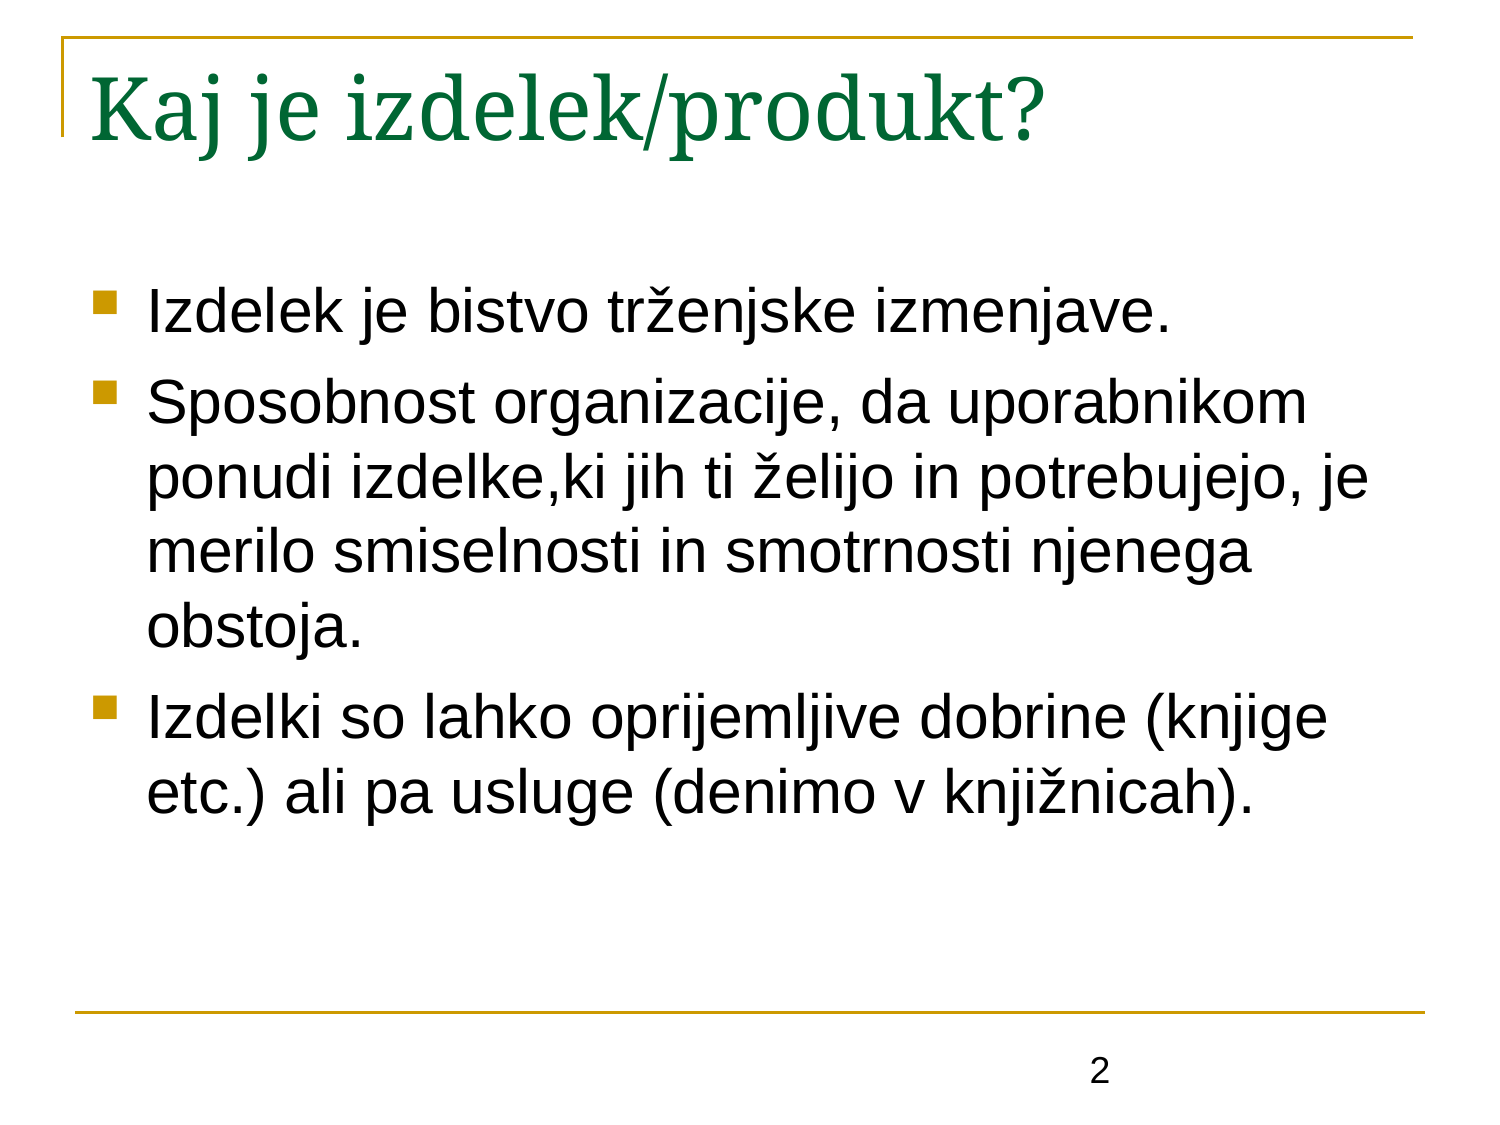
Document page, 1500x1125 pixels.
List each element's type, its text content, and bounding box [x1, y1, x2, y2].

list Izdelek je bistvo trženjske izmenjave. Sposobnost organizacije, da uporabnikom ponudi izdelke,ki jih ti želijo in potrebujejo, je merilo smiselnosti in smotrnosti njenega obstoja. Izdelki so lahko oprijemljive dobrine (knjige etc.) ali pa usluge (denimo v knjižnicah). [75, 262, 1426, 1006]
title Kaj je izdelek/produkt? [75, 45, 1426, 233]
